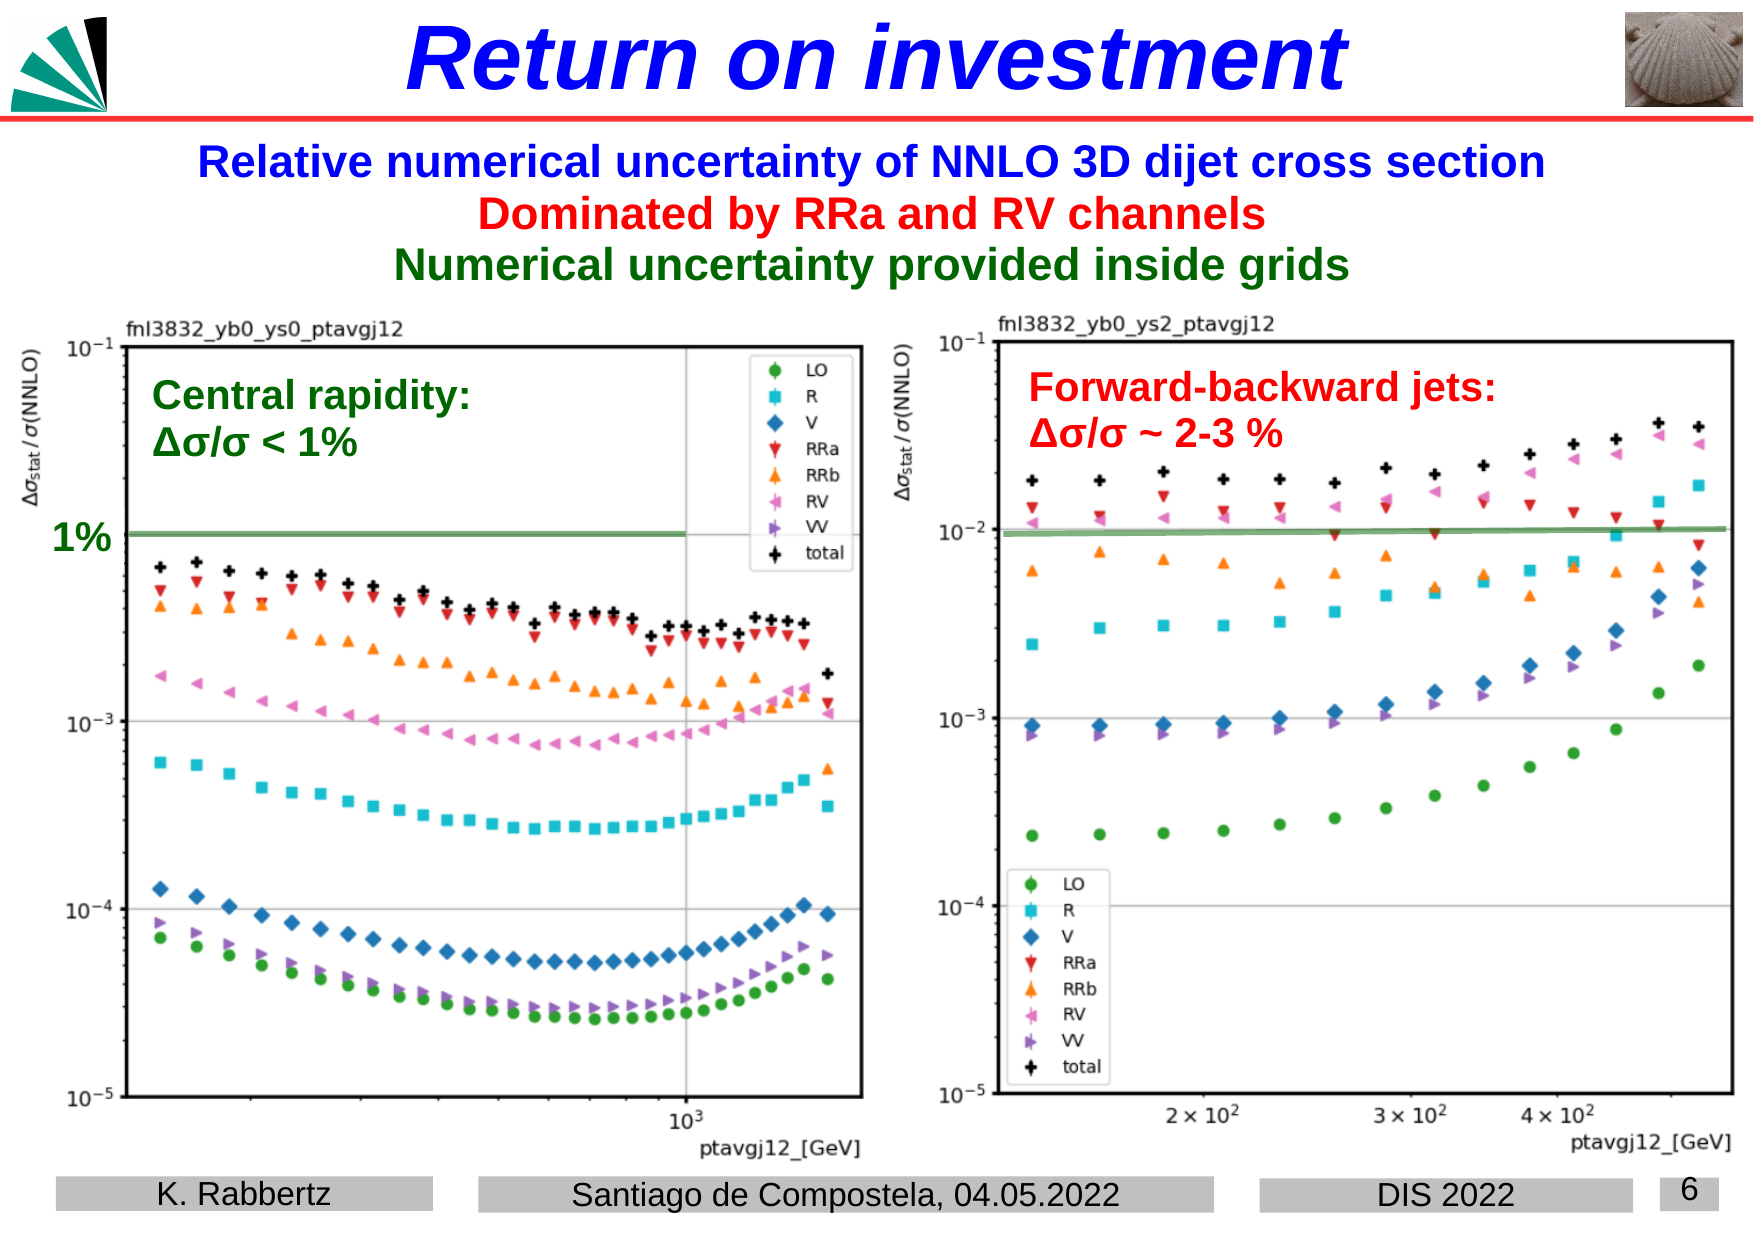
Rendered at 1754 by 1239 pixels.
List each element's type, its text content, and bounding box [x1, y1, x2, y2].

picture [886, 309, 1741, 1159]
text_box 1% [40, 507, 125, 567]
text_box [129, 530, 686, 537]
title Return on investment [124, 0, 1630, 116]
picture [1630, 12, 1743, 107]
text_box [1003, 526, 1727, 537]
text_box Relative numerical uncertainty of NNLO 3D dijet cross section Dominated by RRa and RV channels Numerical uncertainty provided inside grids [185, 130, 1568, 297]
picture [11, 17, 107, 113]
text_box Forward-backward jets: Δσ/σ ~ 2-3 % [1016, 357, 1510, 463]
picture [14, 312, 869, 1164]
text_box Central rapidity: Δσ/σ < 1% [139, 366, 484, 471]
